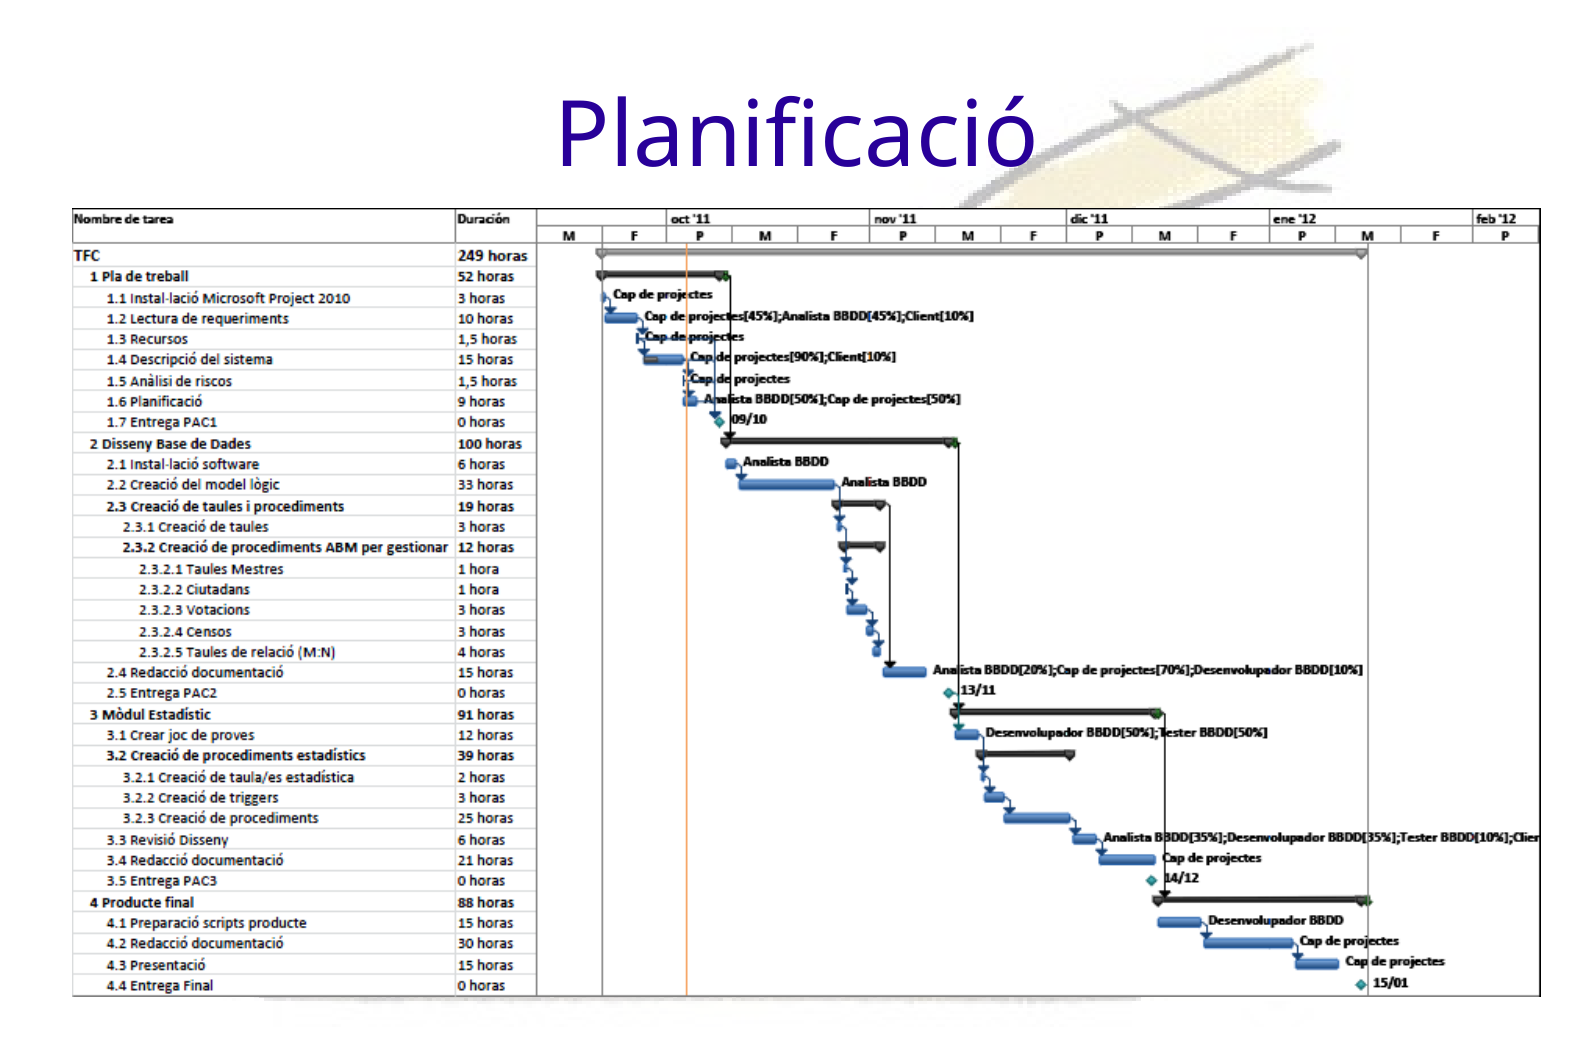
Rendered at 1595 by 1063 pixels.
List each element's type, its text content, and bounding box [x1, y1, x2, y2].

title Planificació [79, 42, 1515, 208]
picture [0, 0, 1595, 1063]
